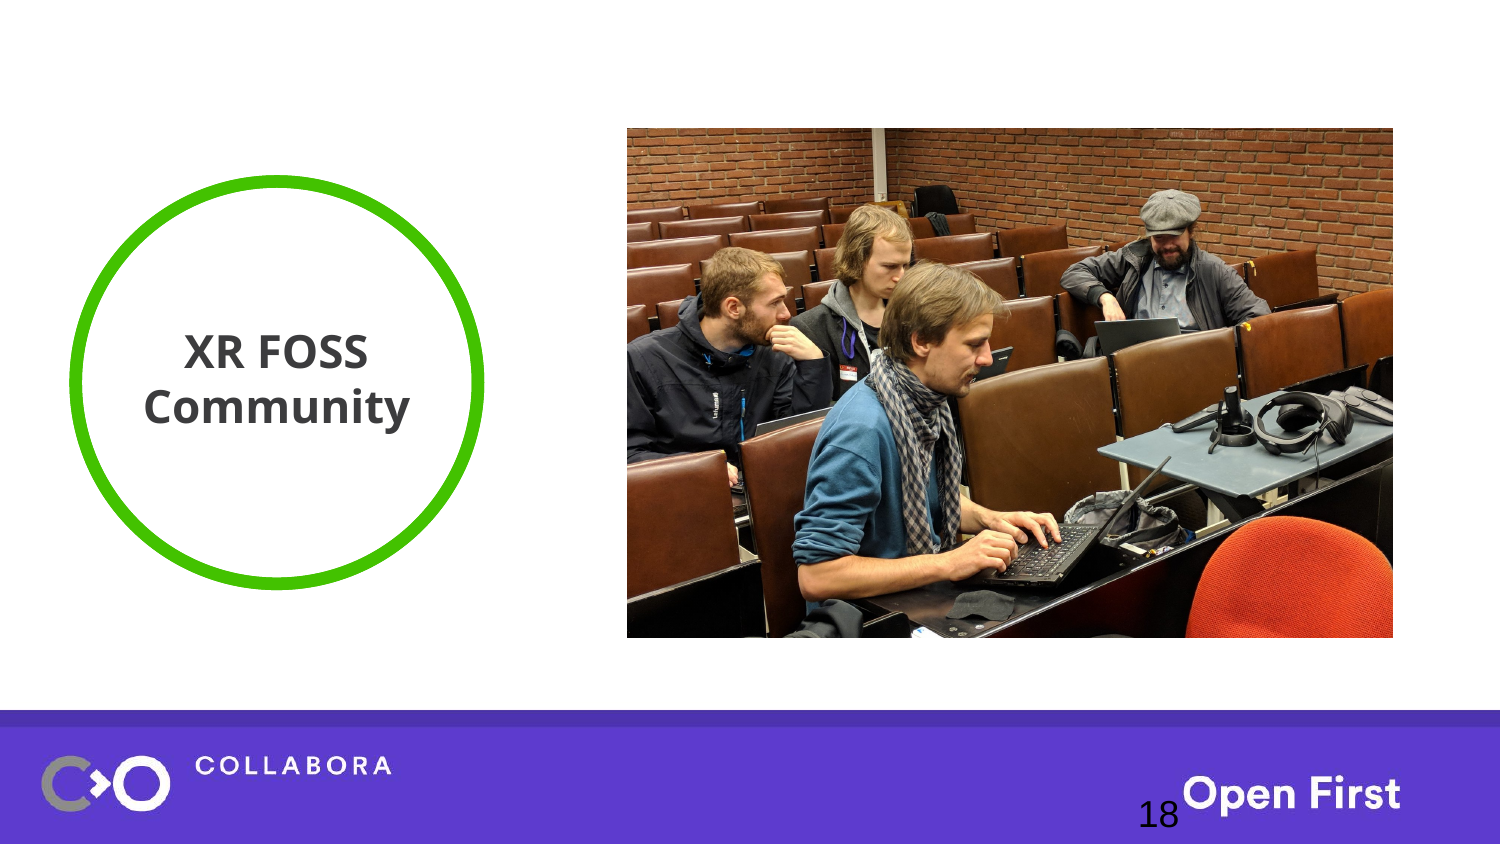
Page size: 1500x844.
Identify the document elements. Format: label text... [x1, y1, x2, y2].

text_box XR FOSS Community [74, 181, 478, 584]
picture [0, 0, 1500, 844]
